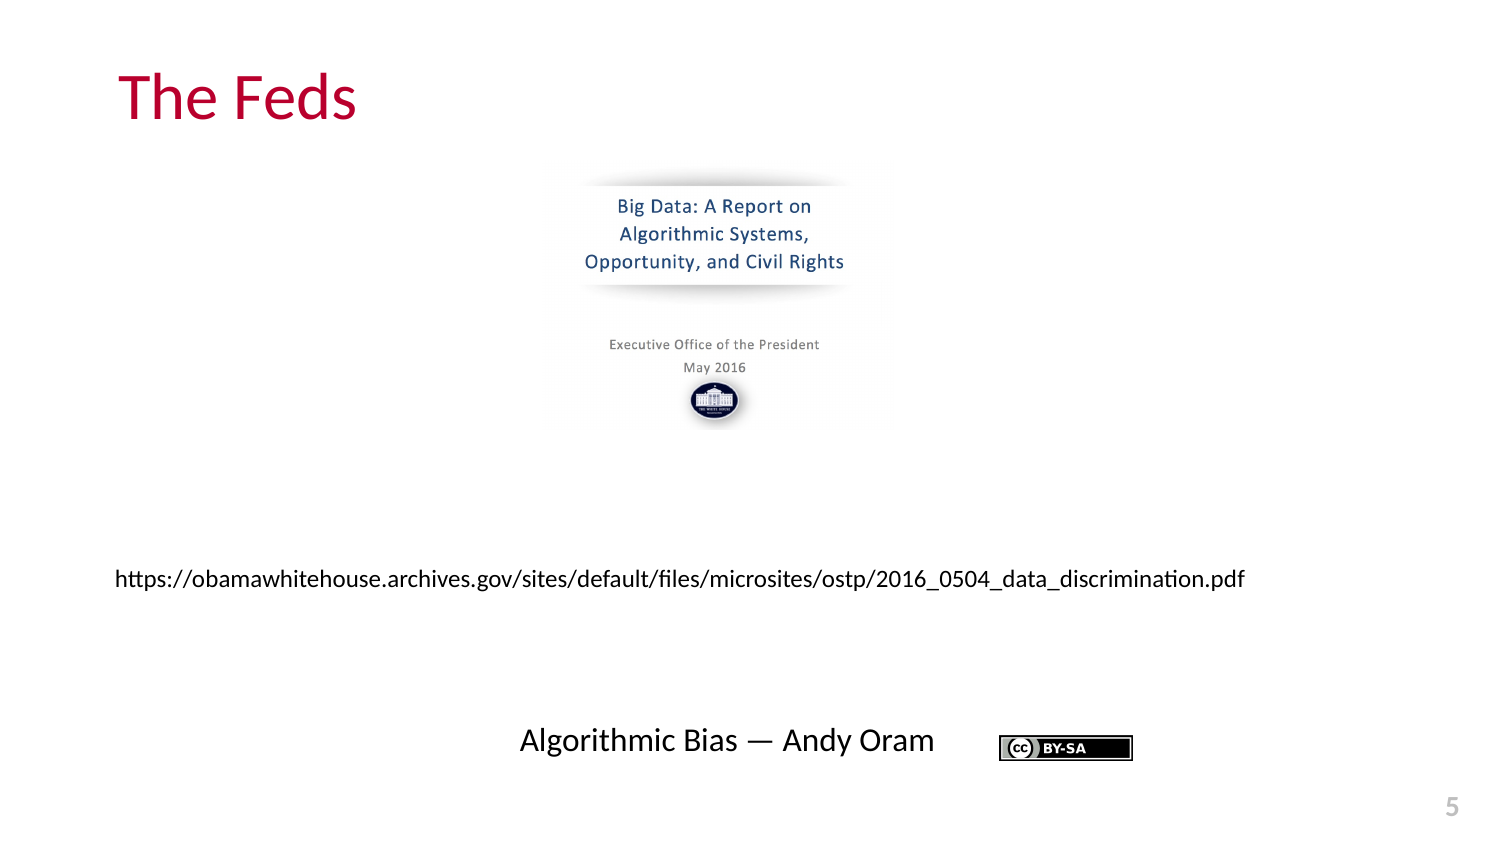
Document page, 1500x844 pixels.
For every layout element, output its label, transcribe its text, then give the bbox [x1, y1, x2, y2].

list https://obamawhitehouse.archives.gov/sites/default/files/microsites/ostp/2016_0504_data_discrimination.pdf [100, 558, 1394, 637]
picture [542, 160, 894, 430]
list Algorithmic Bias — Andy Oram [207, 715, 1248, 794]
title The Feds [103, 45, 1397, 208]
slide_number <number> [1125, 782, 1475, 828]
picture [999, 735, 1133, 761]
